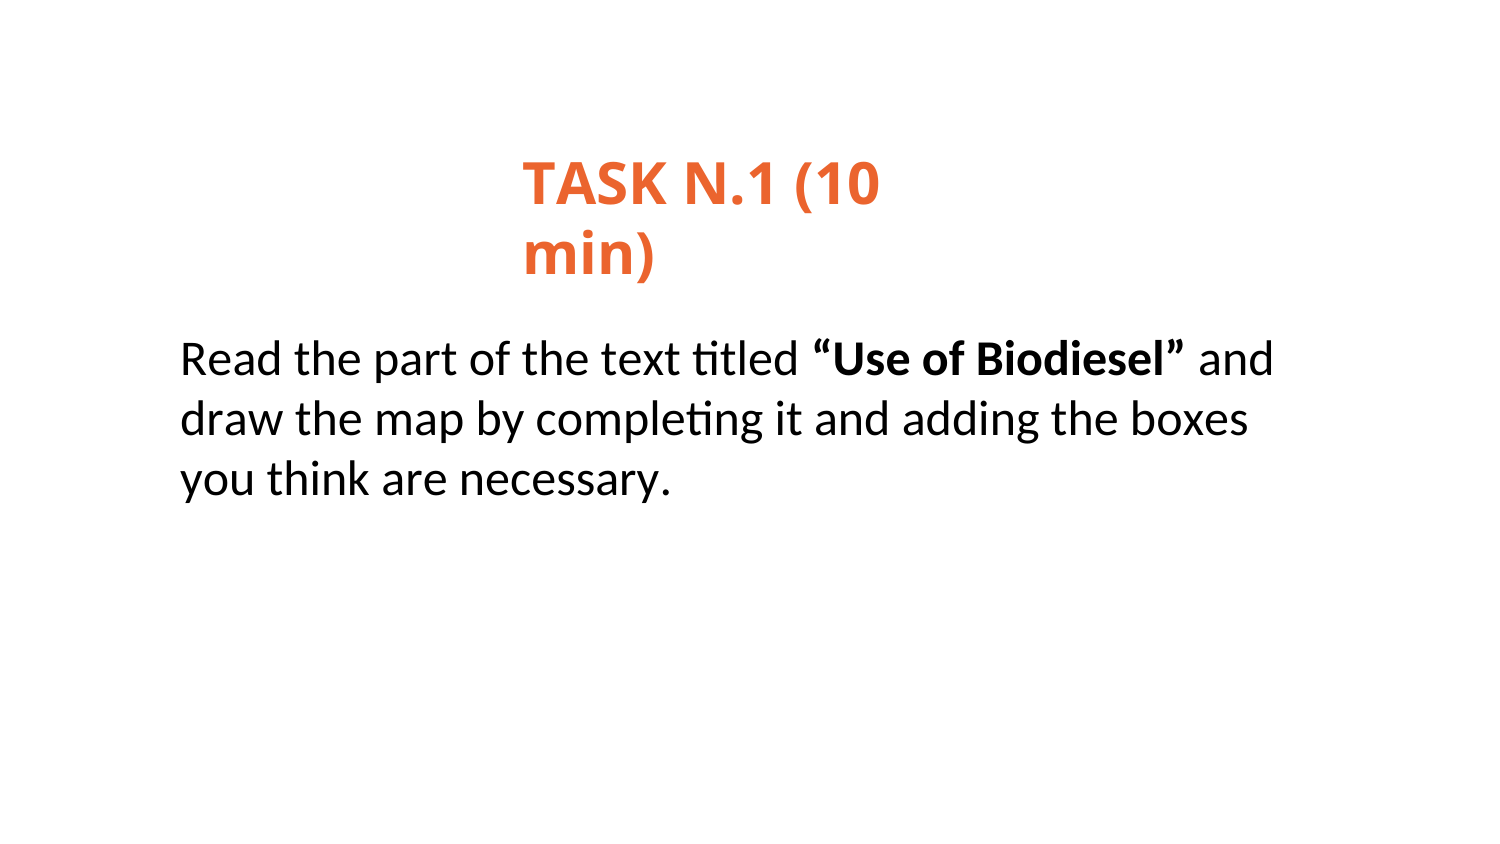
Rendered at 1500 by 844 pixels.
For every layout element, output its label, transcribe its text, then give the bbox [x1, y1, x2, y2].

text_box TASK N.1 (10 min) [507, 138, 1041, 294]
text_box Read the part of the text titled “Use of Biodiesel” and draw the map by completing it and adding the boxes you think are necessary. [165, 318, 1335, 573]
